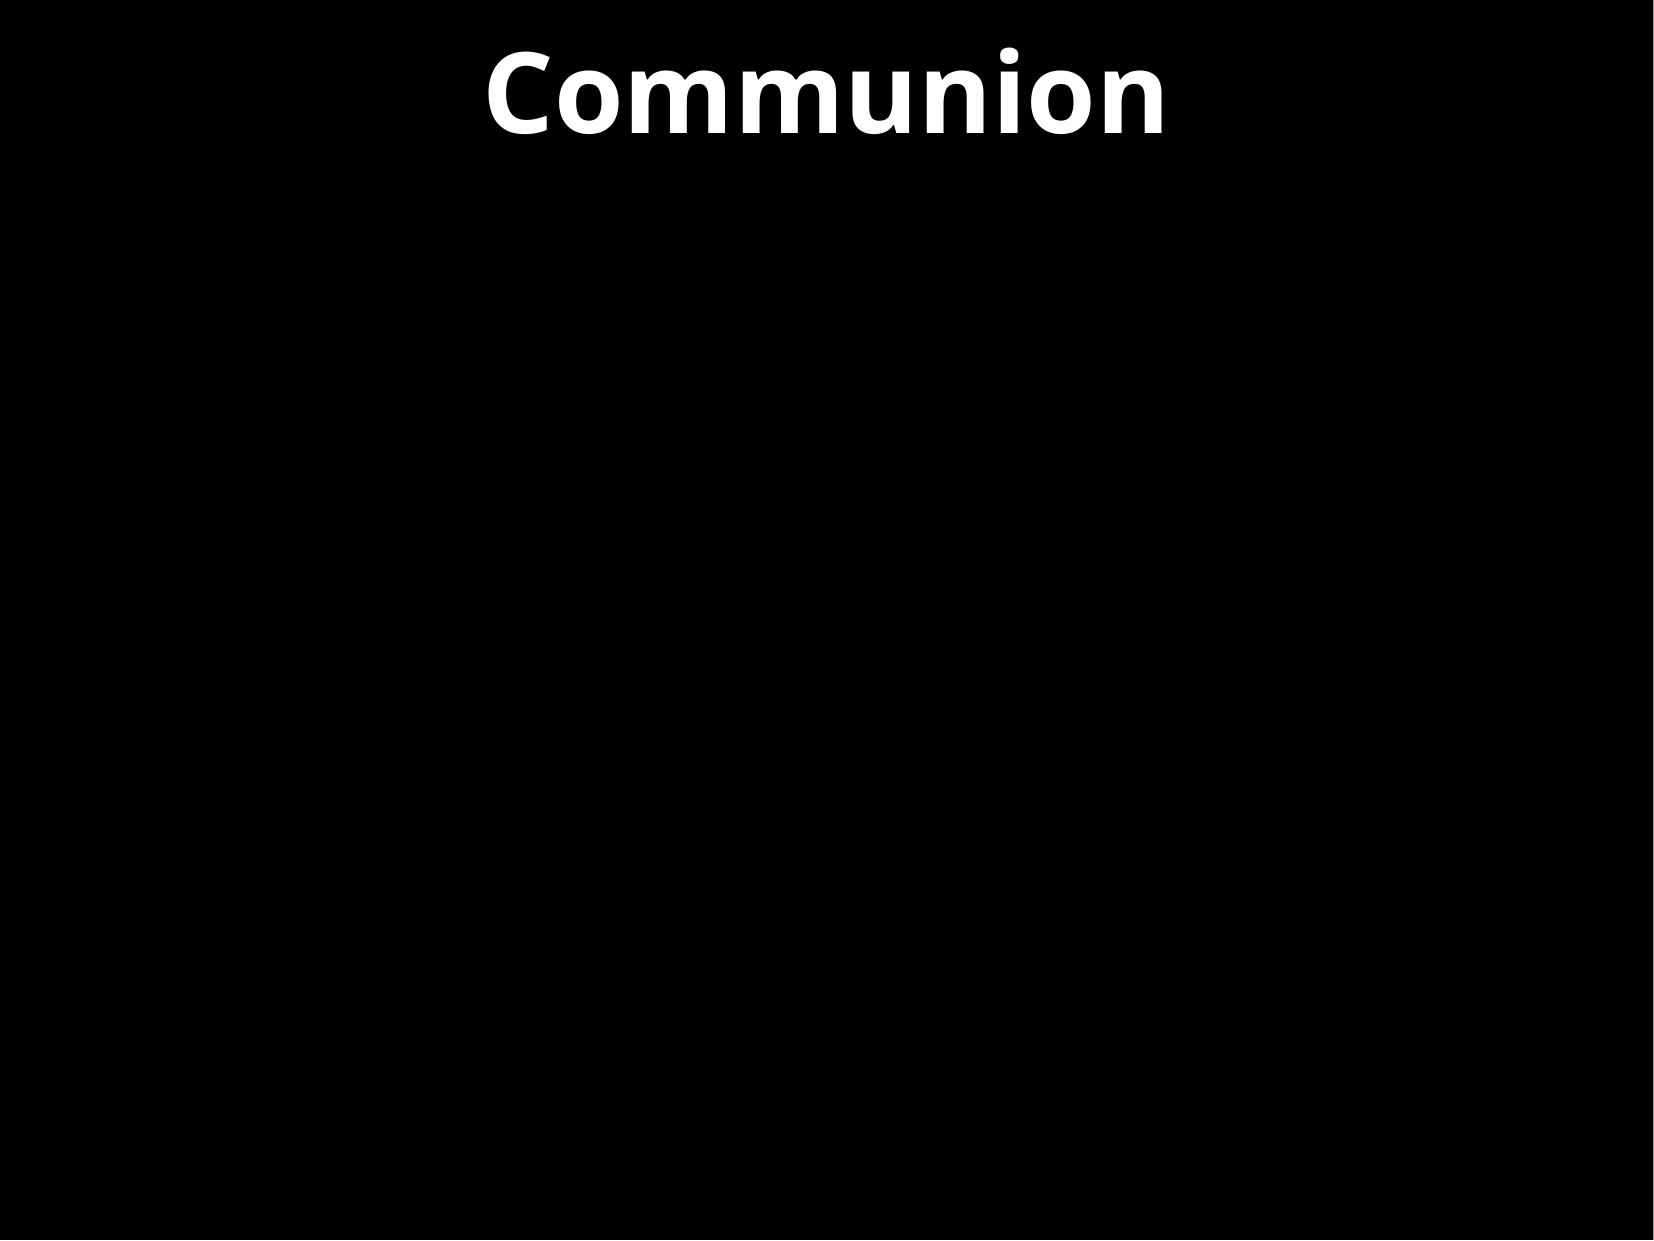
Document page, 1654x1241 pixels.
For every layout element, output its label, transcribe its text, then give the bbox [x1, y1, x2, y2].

list Communion [25, 12, 1628, 1224]
